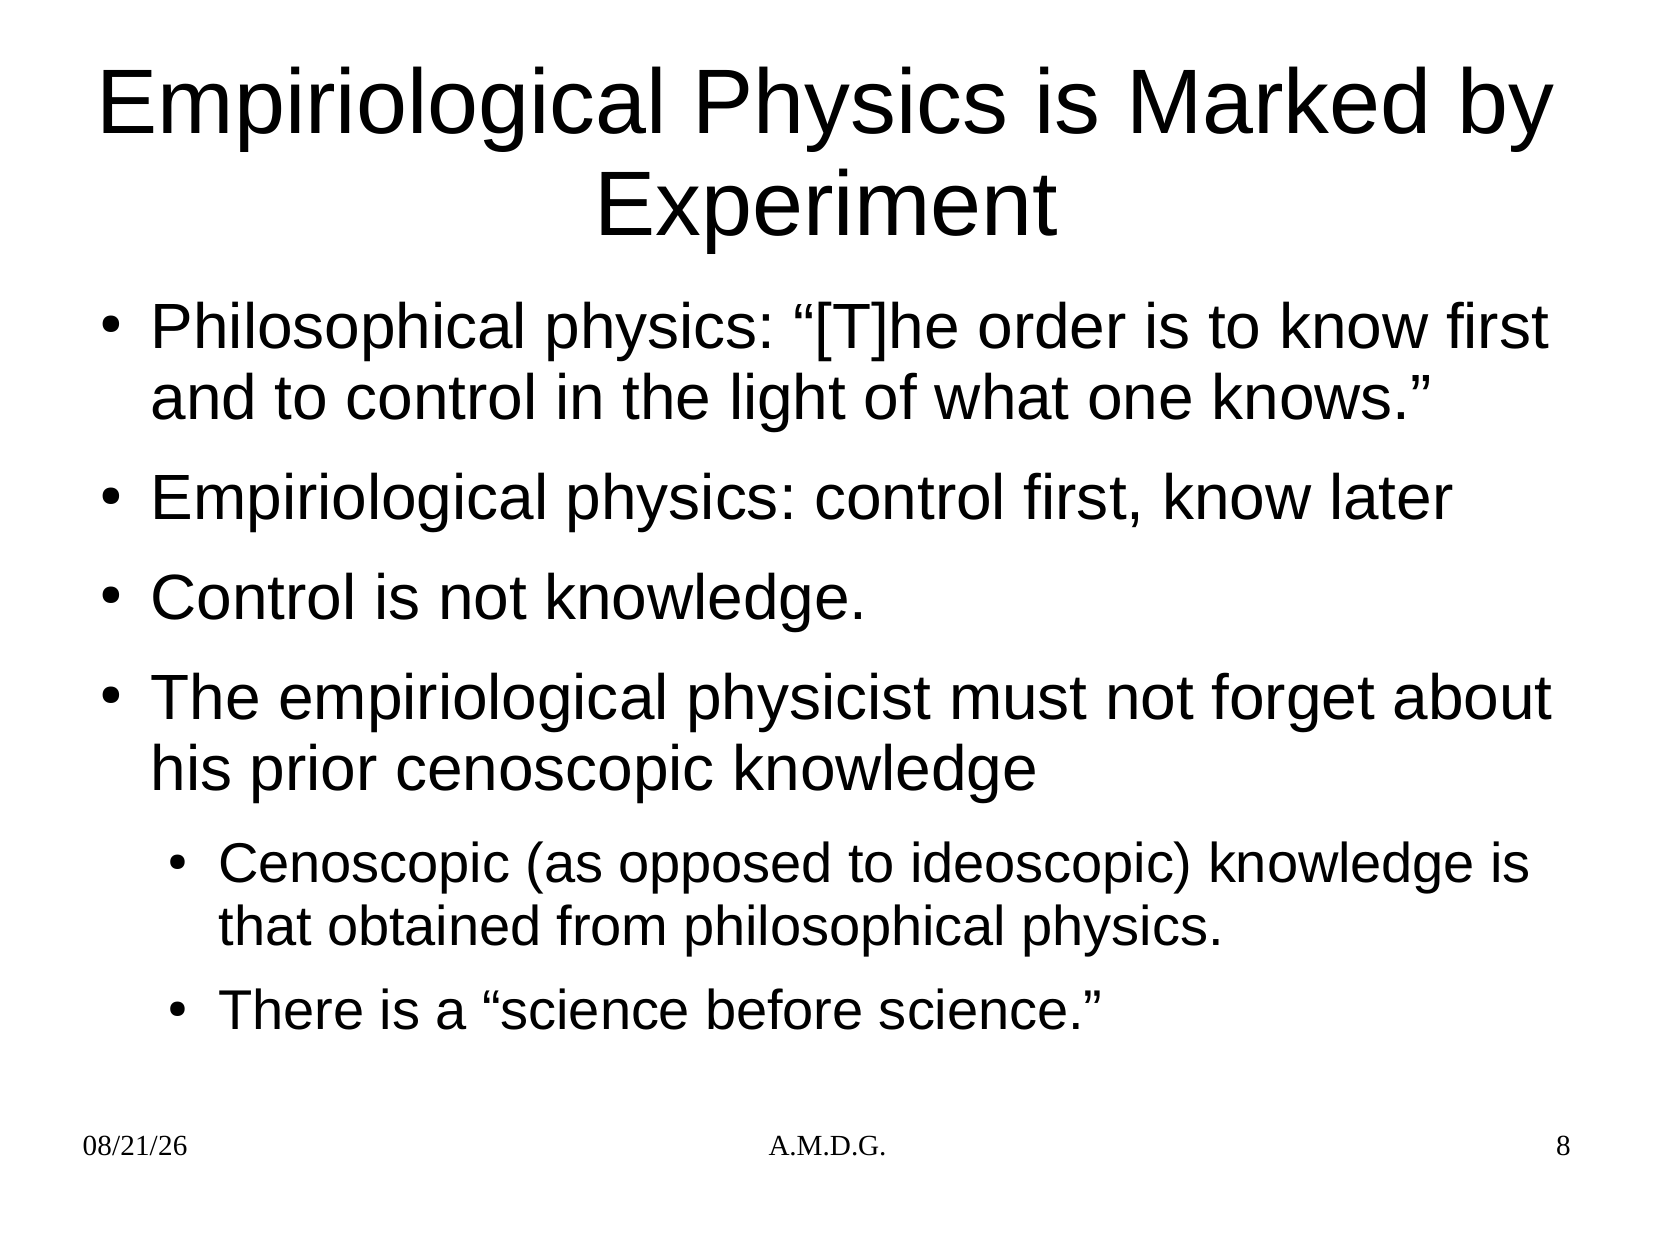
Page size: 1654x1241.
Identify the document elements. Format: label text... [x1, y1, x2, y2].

list Philosophical physics: “[T]he order is to know first and to control in the light of what one knows.” Empiriological physics: control first, know later Control is not knowledge. The empiriological physicist must not forget about his prior cenoscopic knowledge Cenoscopic (as opposed to ideoscopic) knowledge is that obtained from philosophical physics. There is a “science before science.” [82, 290, 1571, 1109]
title Empiriological Physics is Marked by Experiment [82, 49, 1571, 257]
